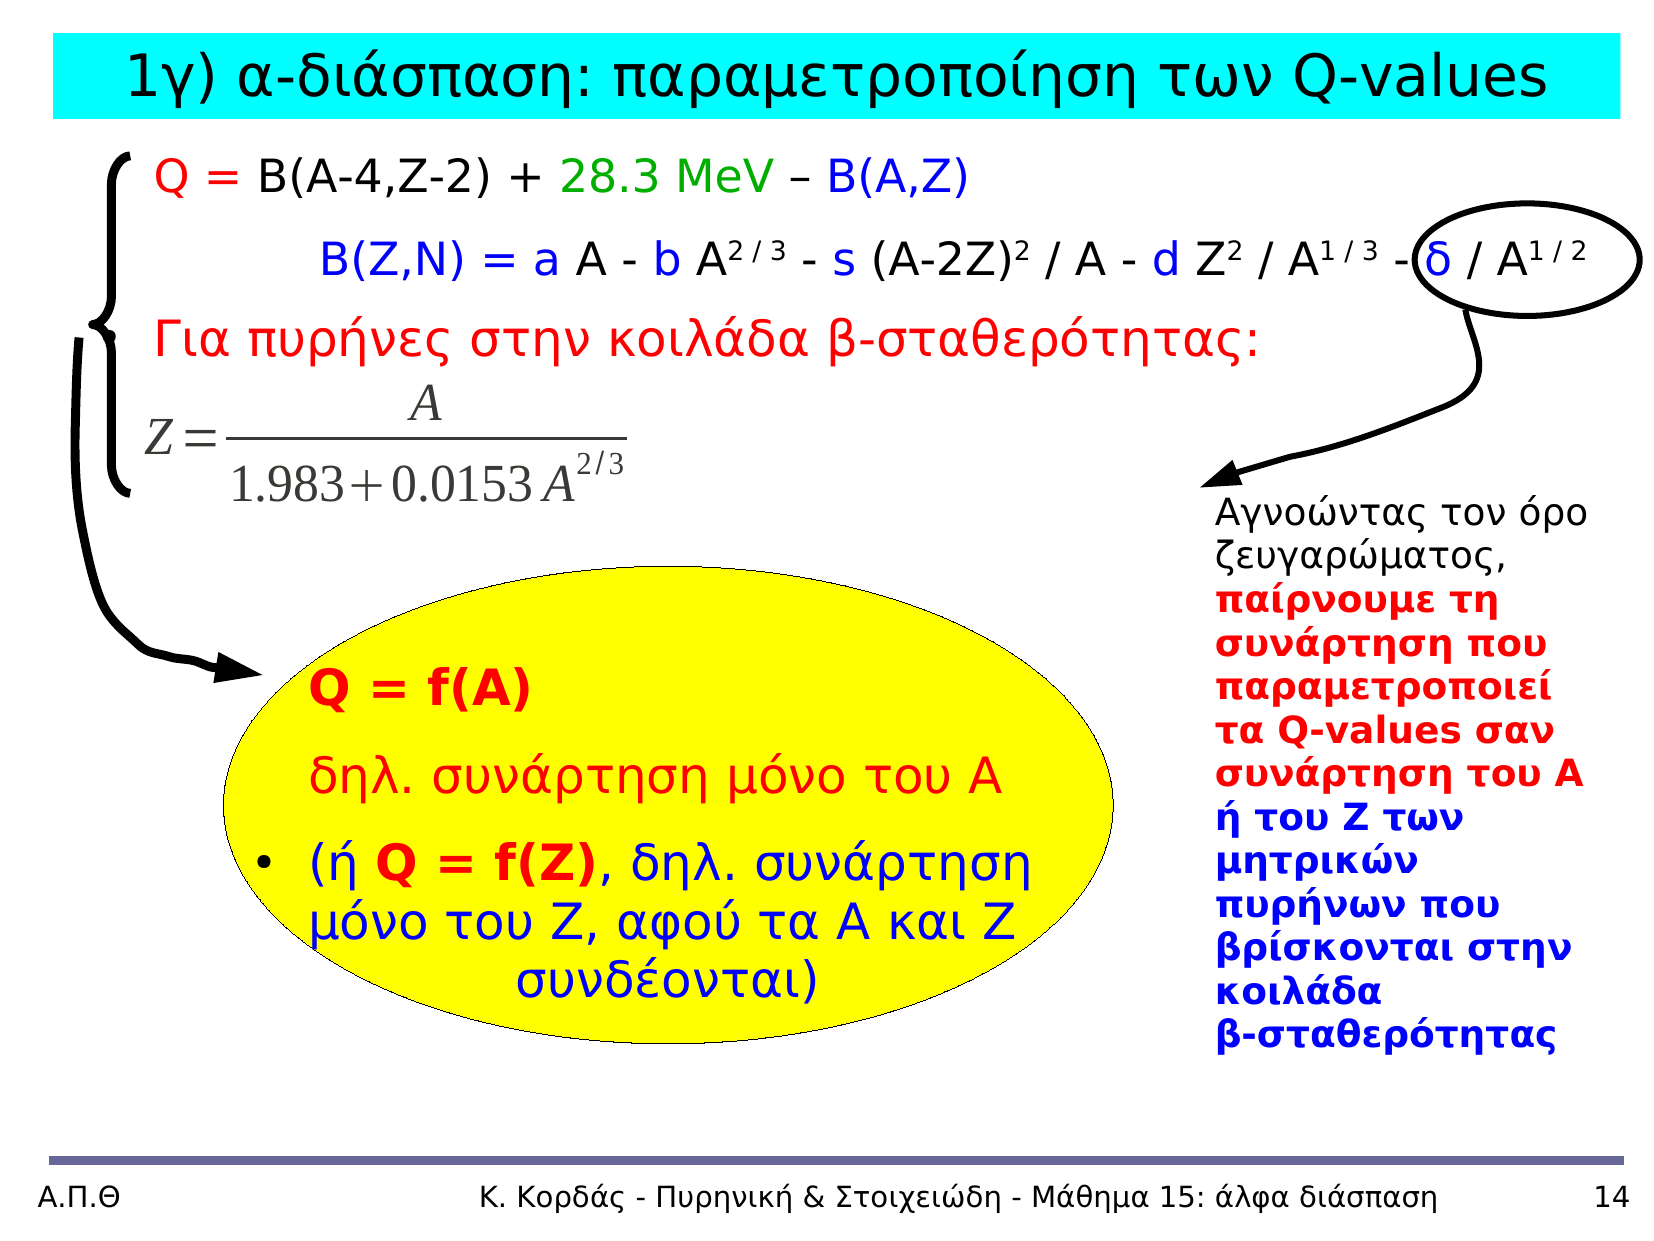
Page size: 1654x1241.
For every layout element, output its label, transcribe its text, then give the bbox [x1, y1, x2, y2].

text_box Q = f(A) δηλ. συνάρτηση μόνο του Α (ή Q = f(Ζ), δηλ. συνάρτηση μόνο του Ζ, αφού τα Α και Ζ συνδέονται) [237, 571, 1201, 1011]
chart [128, 370, 641, 515]
list Q = B(A-4,Z-2) + 28.3 MeV – B(A,Z) Β(Ζ,Ν) = a A - b A2 / 3 - s (Α-2Z)2 / A - d Z2 / A1 / 3 - δ / A1 / 2 Για πυρήνες στην κοιλάδα β-σταθερότητας: [1418, 207, 1613, 312]
list Q = B(A-4,Z-2) + 28.3 MeV – B(A,Z) Β(Ζ,Ν) = a A - b A2 / 3 - s (Α-2Z)2 / A - d Z2 / A1 / 3 - δ / A1 / 2 Για πυρήνες στην κοιλάδα β-σταθερότητας: [82, 150, 1613, 663]
list Q = B(A-4,Z-2) + 28.3 MeV – B(A,Z) Β(Ζ,Ν) = a A - b A2 / 3 - s (Α-2Z)2 / A - d Z2 / A1 / 3 - δ / A1 / 2 Για πυρήνες στην κοιλάδα β-σταθερότητας: [1240, 301, 1613, 483]
text_box Αγνοώντας τον όρο ζευγαρώματος, παίρνουμε τη συνάρτηση που παραμετροποιεί τα Q-values σαν συνάρτηση του Α ή του Ζ των μητρικών πυρήνων που βρίσκονται στην κοιλάδα β-σταθερότητας [1200, 483, 1630, 1071]
title 1γ) α-διάσπαση: παραμετροποίηση των Q-values [53, 33, 1621, 119]
list Q = B(A-4,Z-2) + 28.3 MeV – B(A,Z) Β(Ζ,Ν) = a A - b A2 / 3 - s (Α-2Z)2 / A - d Z2 / A1 / 3 - δ / A1 / 2 Για πυρήνες στην κοιλάδα β-σταθερότητας: [82, 555, 1613, 1112]
